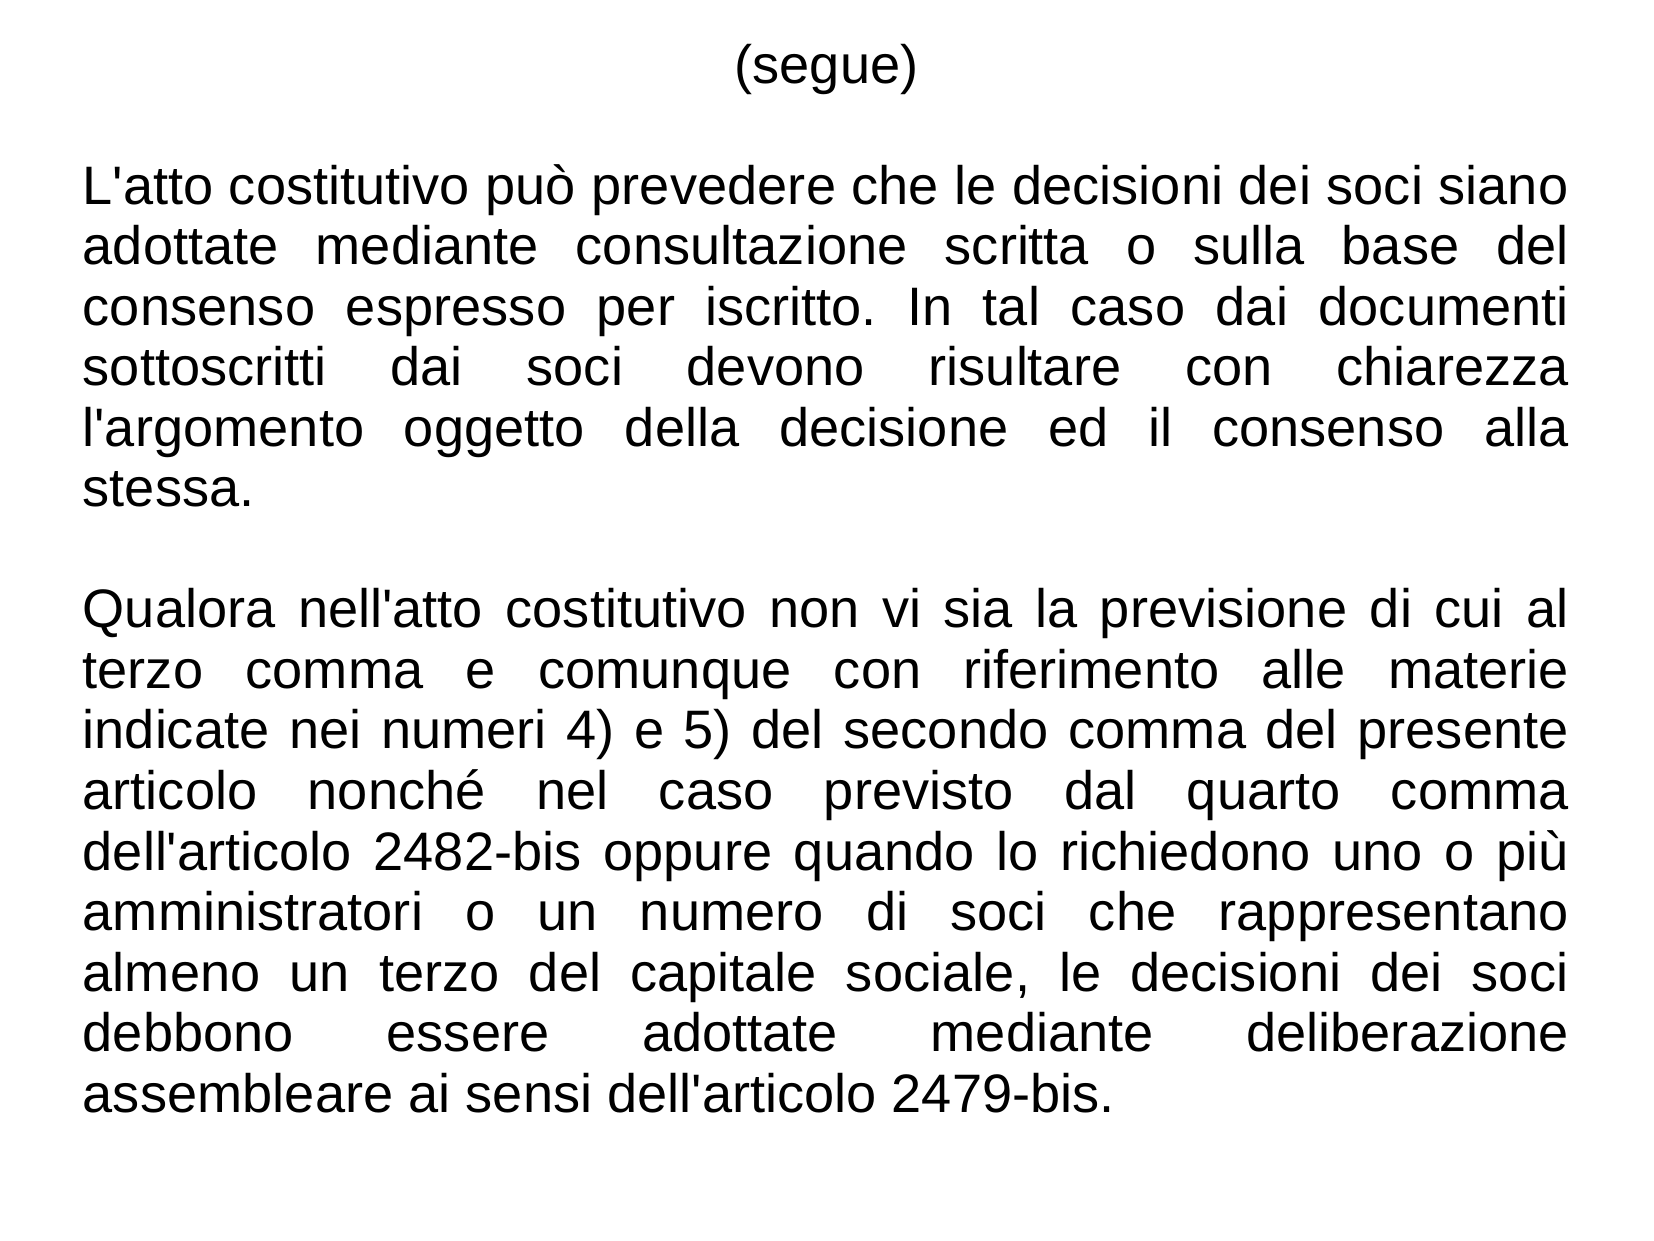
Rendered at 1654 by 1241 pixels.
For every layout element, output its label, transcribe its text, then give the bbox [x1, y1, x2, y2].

subtitle (segue) L'atto costitutivo può prevedere che le decisioni dei soci siano adottate mediante consultazione scritta o sulla base del consenso espresso per iscritto. In tal caso dai documenti sottoscritti dai soci devono risultare con chiarezza l'argomento oggetto della decisione ed il consenso alla stessa. Qualora nell'atto costitutivo non vi sia la previsione di cui al terzo comma e comunque con riferimento alle materie indicate nei numeri 4) e 5) del secondo comma del presente articolo nonché nel caso previsto dal quarto comma dell'articolo 2482-bis oppure quando lo richiedono uno o più amministratori o un numero di soci che rappresentano almeno un terzo del capitale sociale, le decisioni dei soci debbono essere adottate mediante deliberazione assembleare ai sensi dell'articolo 2479-bis. [82, 34, 1571, 1124]
